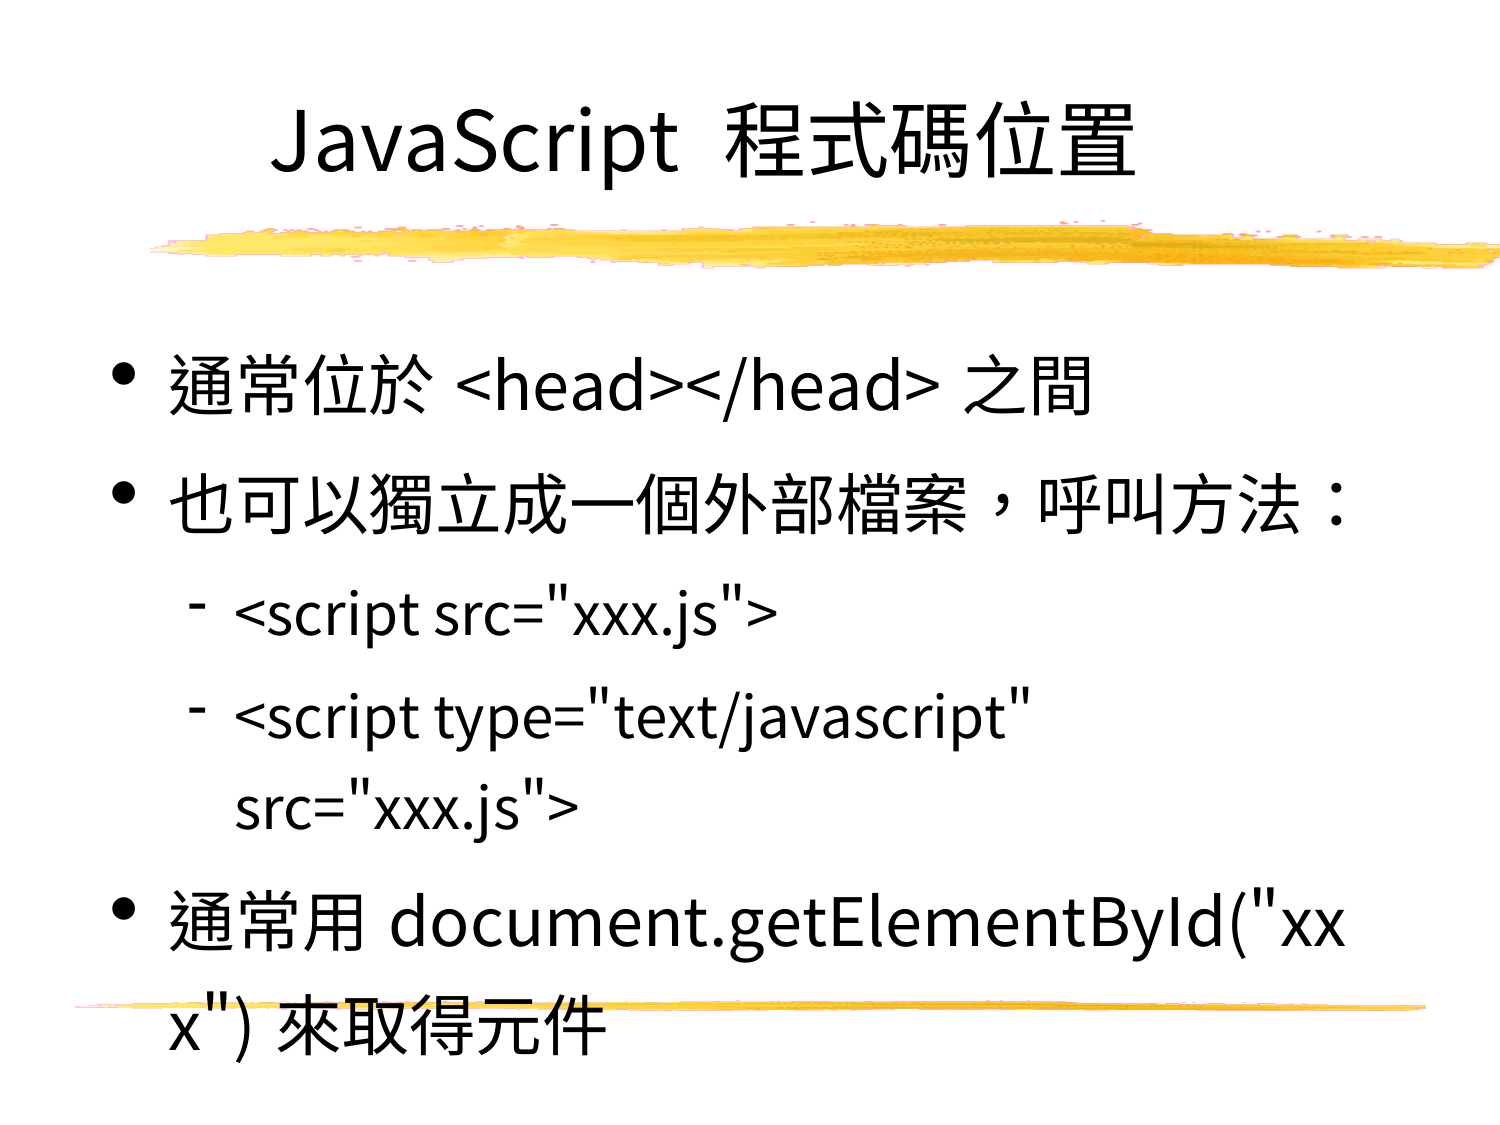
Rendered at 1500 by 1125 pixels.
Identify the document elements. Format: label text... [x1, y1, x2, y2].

picture [573, 1000, 582, 1008]
picture [441, 1009, 463, 1013]
list 通常位於<head></head>之間 也可以獨立成一個外部檔案，呼叫方法： <script src="xxx.js"> <script type="text/javascript" src="xxx.js"> 通常用document.getElementById("xxx")來取得元件 [112, 324, 1388, 1000]
picture [242, 1000, 306, 1013]
picture [382, 1008, 399, 1013]
picture [311, 1000, 350, 1013]
picture [558, 1000, 570, 1013]
picture [587, 999, 1426, 1013]
picture [373, 1003, 381, 1013]
picture [441, 1000, 463, 1005]
picture [355, 1003, 368, 1012]
picture [378, 1000, 436, 1013]
picture [150, 215, 1500, 279]
picture [75, 999, 242, 1013]
picture [468, 1000, 557, 1013]
title JavaScript 程式碼位置 [66, 35, 1342, 225]
